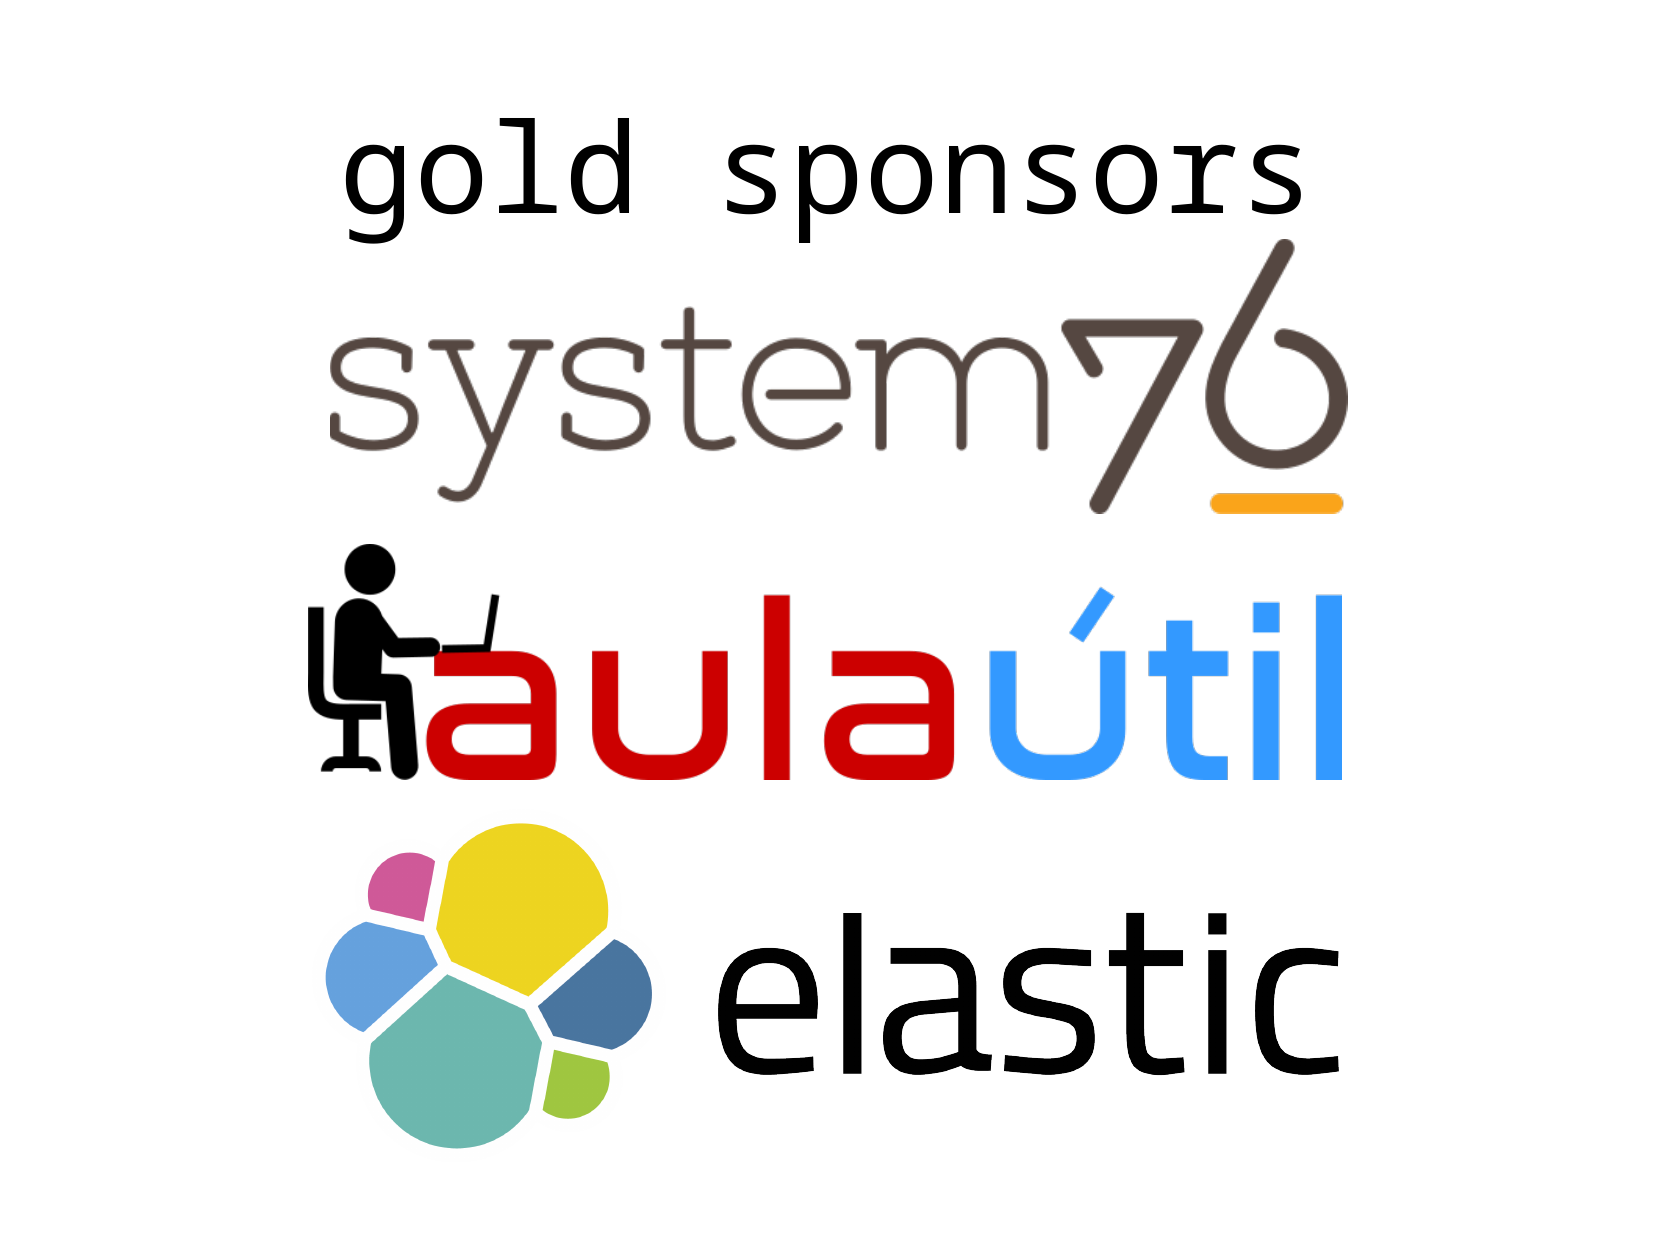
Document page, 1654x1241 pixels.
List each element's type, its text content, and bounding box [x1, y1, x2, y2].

picture [312, 809, 1339, 1162]
picture [308, 544, 1342, 781]
picture [330, 239, 1348, 514]
subtitle gold sponsors [82, 0, 1571, 526]
